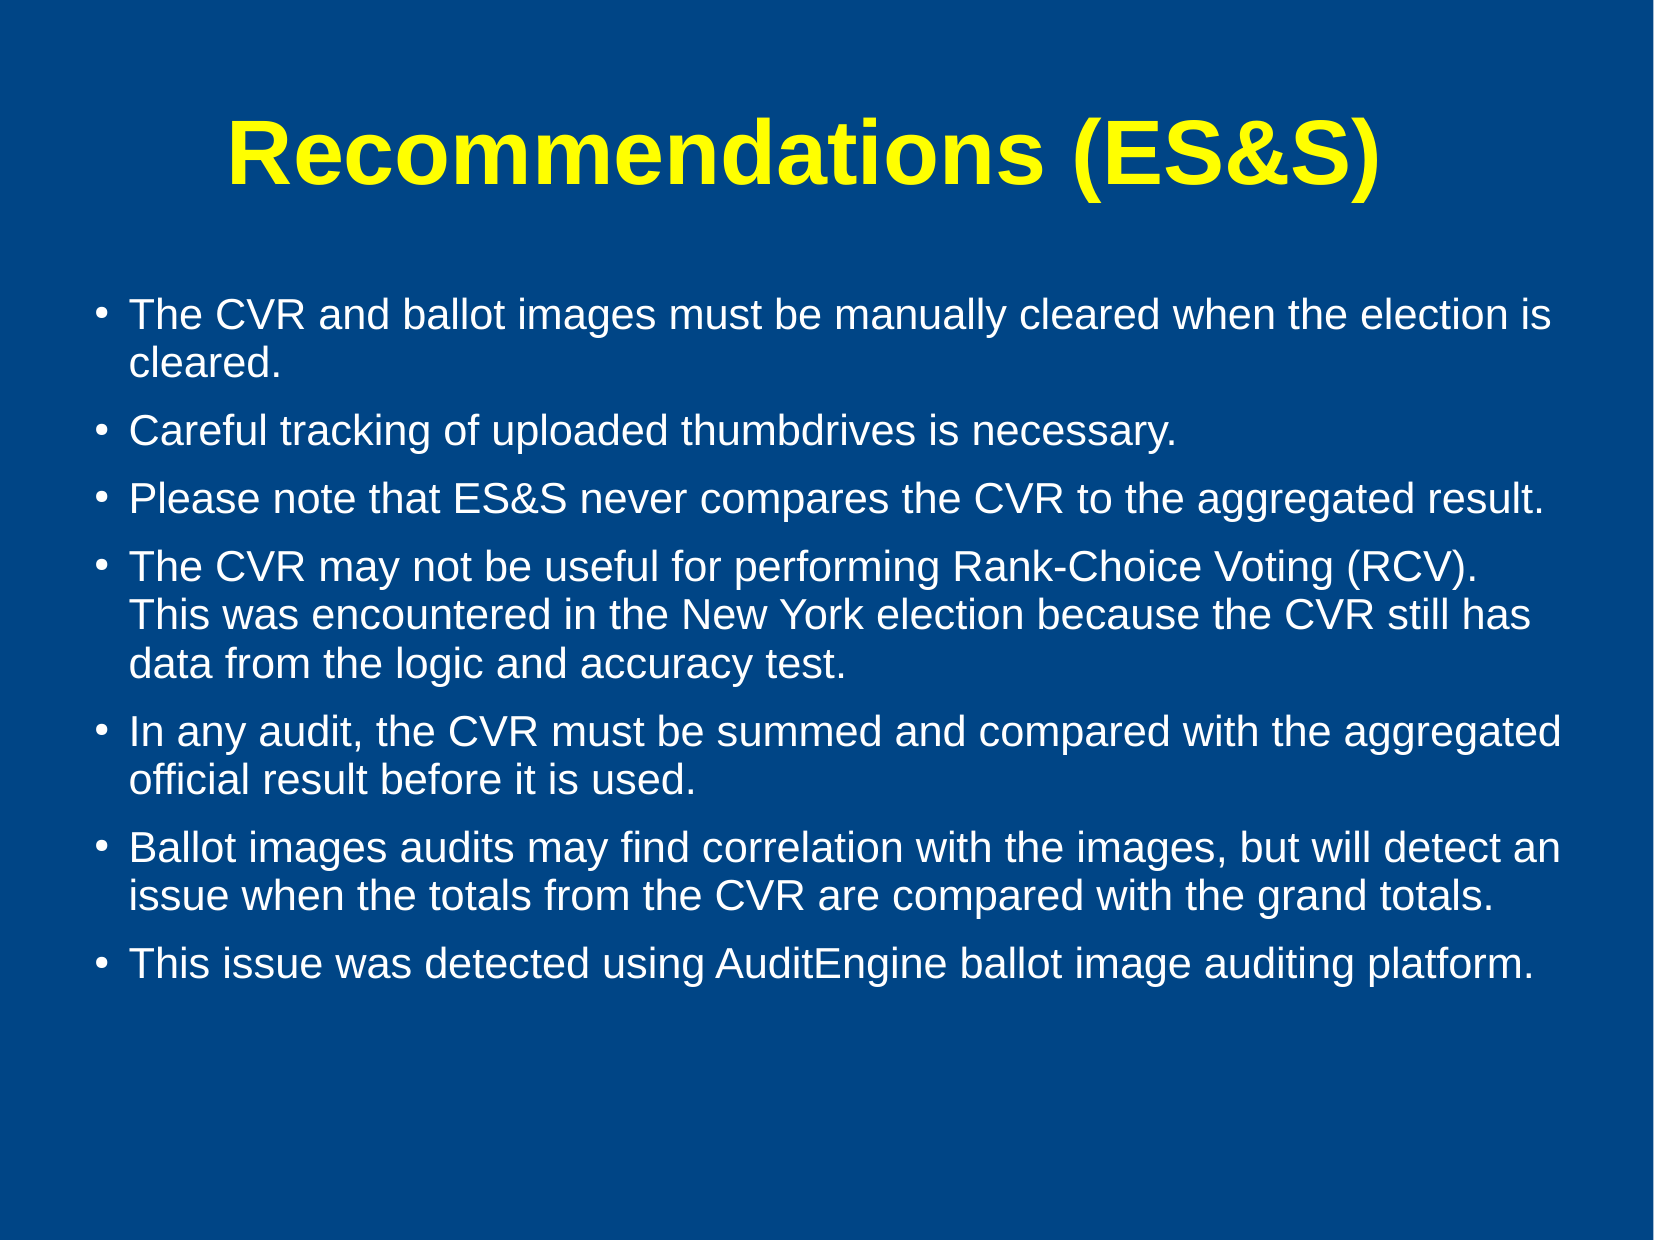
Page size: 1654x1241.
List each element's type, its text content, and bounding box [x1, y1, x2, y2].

list The CVR and ballot images must be manually cleared when the election is cleared. Careful tracking of uploaded thumbdrives is necessary. Please note that ES&S never compares the CVR to the aggregated result. The CVR may not be useful for performing Rank-Choice Voting (RCV). This was encountered in the New York election because the CVR still has data from the logic and accuracy test. In any audit, the CVR must be summed and compared with the aggregated official result before it is used. Ballot images audits may find correlation with the images, but will detect an issue when the totals from the CVR are compared with the grand totals. This issue was detected using AuditEngine ballot image auditing platform. [82, 290, 1571, 1096]
title Recommendations (ES&S) [82, 49, 1571, 257]
